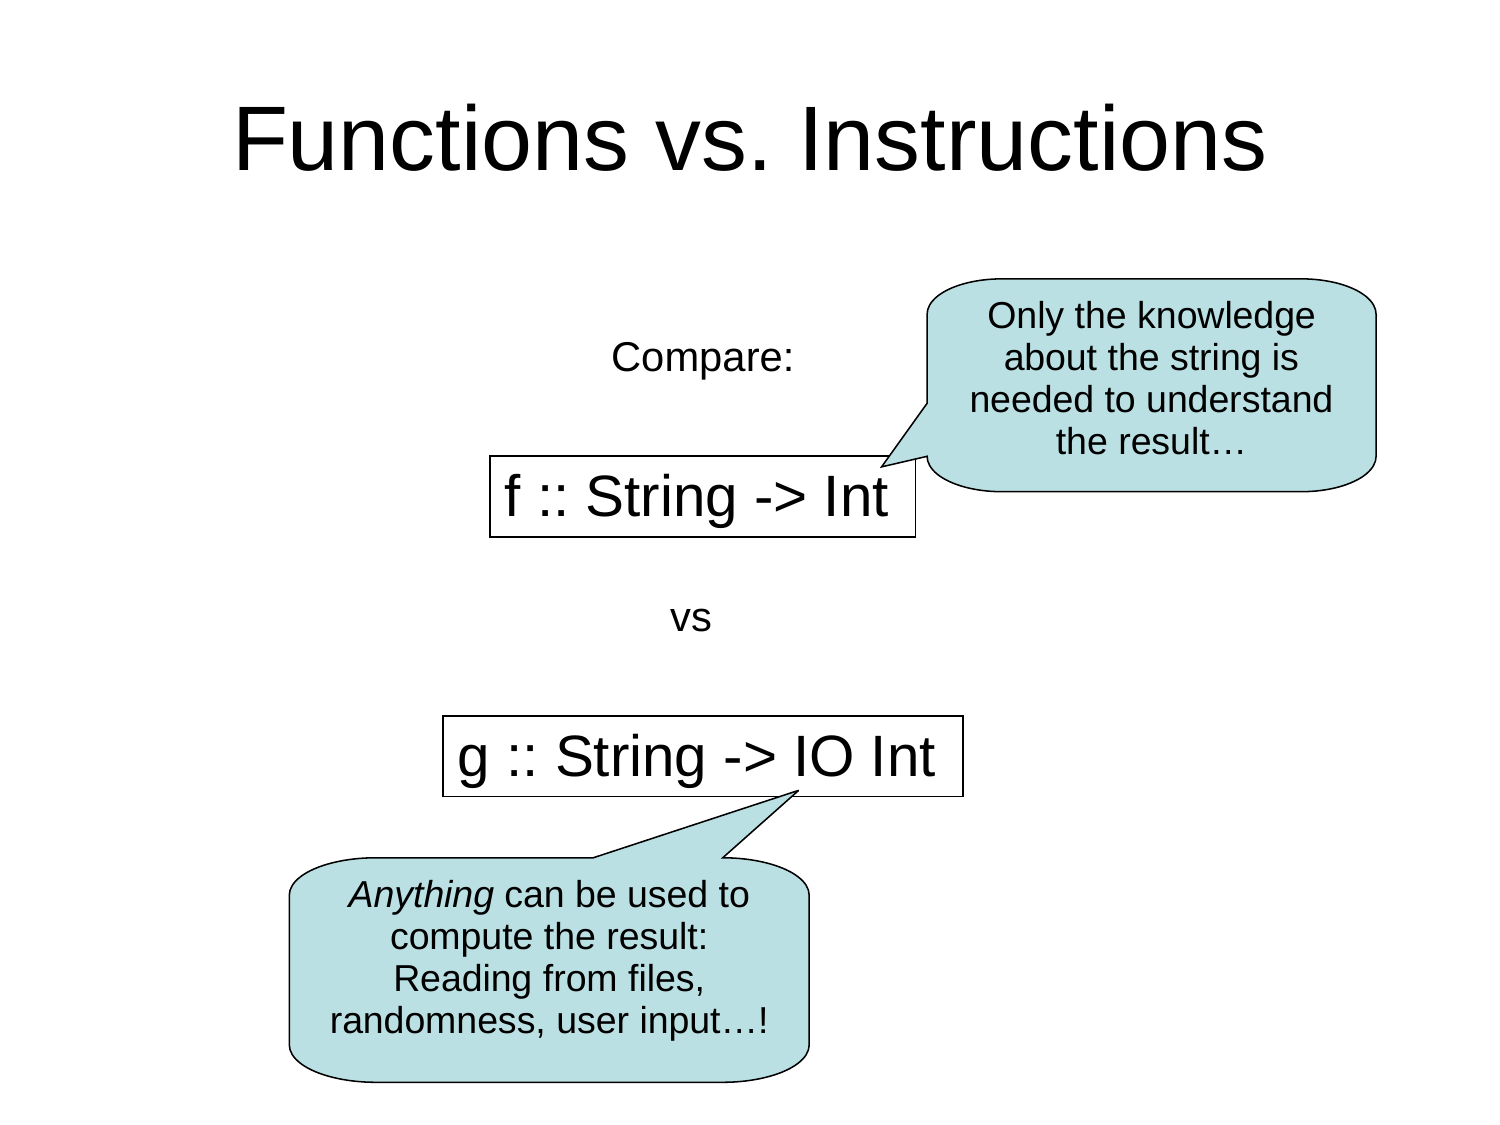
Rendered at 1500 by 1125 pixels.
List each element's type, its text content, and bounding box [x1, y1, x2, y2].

text_box f :: String -> Int [490, 456, 916, 537]
text_box vs [655, 586, 774, 649]
text_box Anything can be used to compute the result: Reading from files, randomness, user input…! [289, 790, 810, 1083]
text_box Only the knowledge about the string is needed to understand the result… [881, 278, 1377, 492]
text_box g :: String -> IO Int [442, 716, 963, 797]
text_box Compare: [596, 326, 845, 389]
title Functions vs. Instructions [75, 45, 1426, 233]
